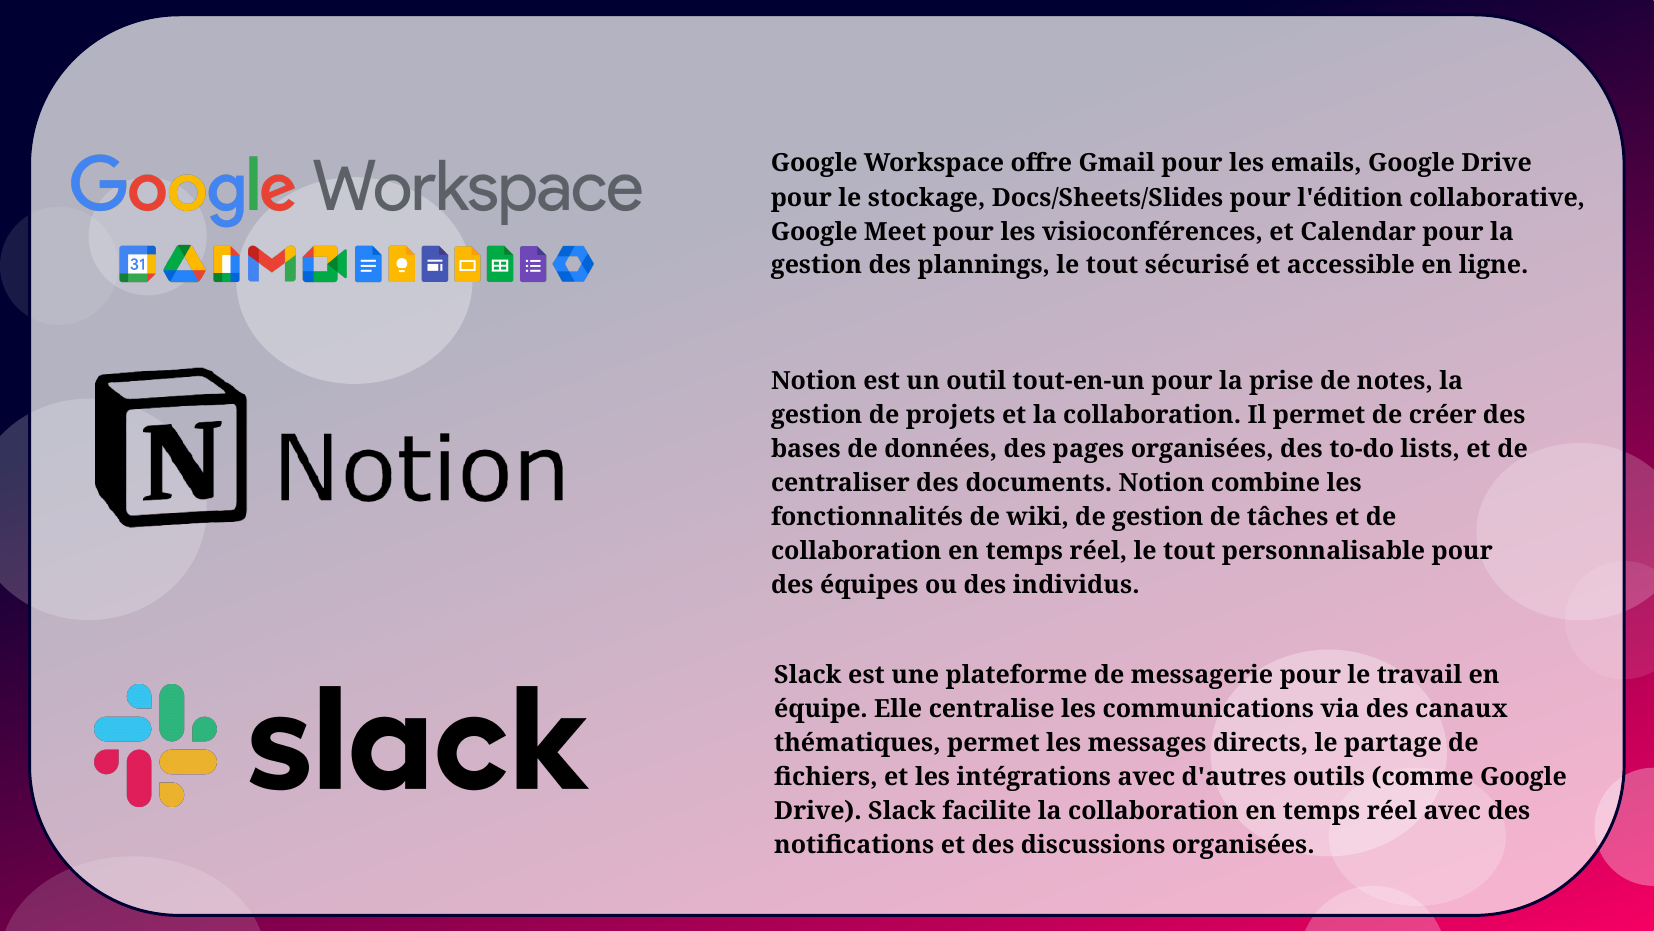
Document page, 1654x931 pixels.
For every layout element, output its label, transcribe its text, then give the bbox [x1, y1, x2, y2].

text_box Notion est un outil tout-en-un pour la prise de notes, la gestion de projets et la collaboration. Il permet de créer des bases de données, des pages organisées, des to-do lists, et de centraliser des documents. Notion combine les fonctionnalités de wiki, de gestion de tâches et de collaboration en temps réel, le tout personnalisable pour des équipes ou des individus. [756, 354, 1554, 570]
text_box Google Workspace offre Gmail pour les emails, Google Drive pour le stockage, Docs/Sheets/Slides pour l'édition collaborative, Google Meet pour les visioconférences, et Calendar pour la gestion des plannings, le tout sécurisé et accessible en ligne. [756, 137, 1613, 296]
picture [92, 605, 591, 886]
text_box [29, 14, 1625, 916]
picture [63, 77, 650, 534]
text_box Slack est une plateforme de messagerie pour le travail en équipe. Elle centralise les communications via des canaux thématiques, permet les messages directs, le partage de fichiers, et les intégrations avec d'autres outils (comme Google Drive). Slack facilite la collaboration en temps réel avec des notifications et des discussions organisées. [759, 649, 1587, 865]
